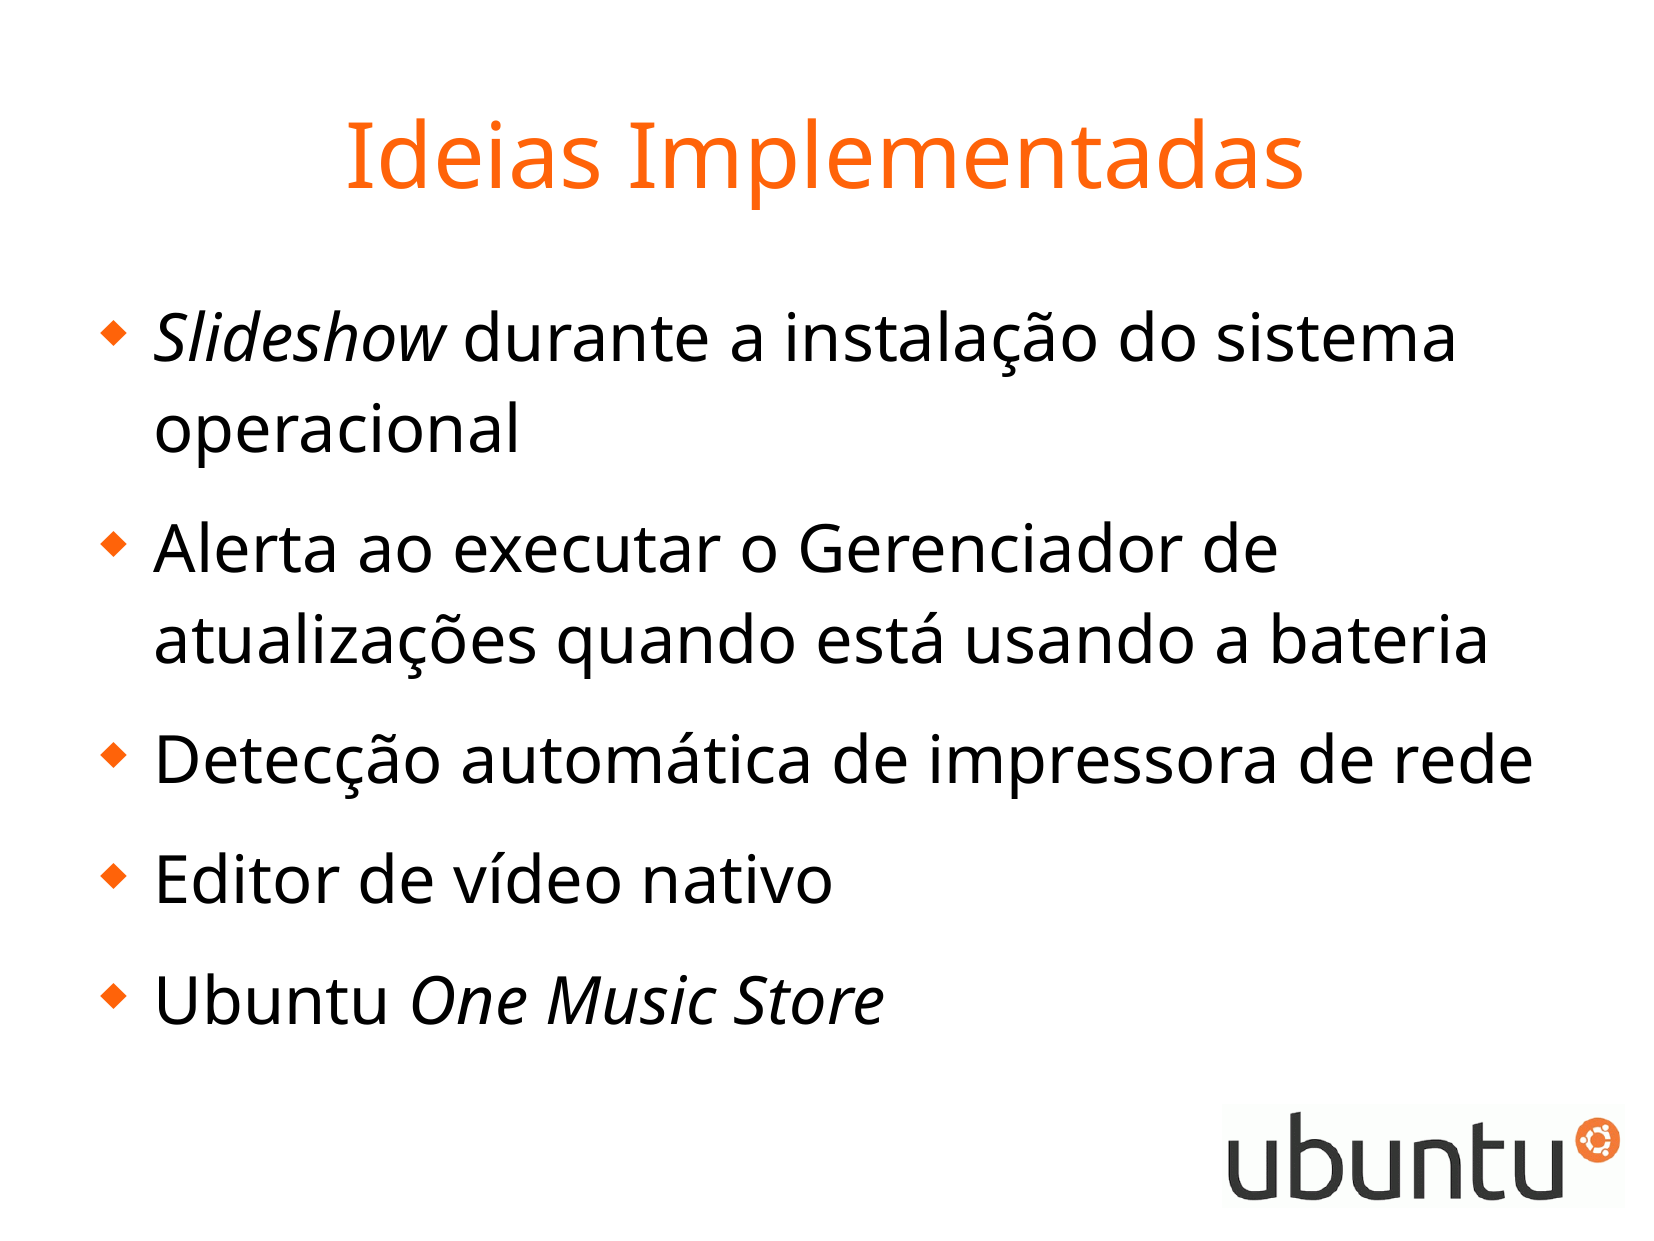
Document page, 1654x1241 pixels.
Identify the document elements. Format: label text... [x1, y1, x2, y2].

list Slideshow durante a instalação do sistema operacional Alerta ao executar o Gerenciador de atualizações quando está usando a bateria Detecção automática de impressora de rede Editor de vídeo nativo Ubuntu One Music Store [82, 290, 1571, 1109]
title Ideias Implementadas [82, 49, 1571, 257]
picture [1222, 1104, 1625, 1208]
